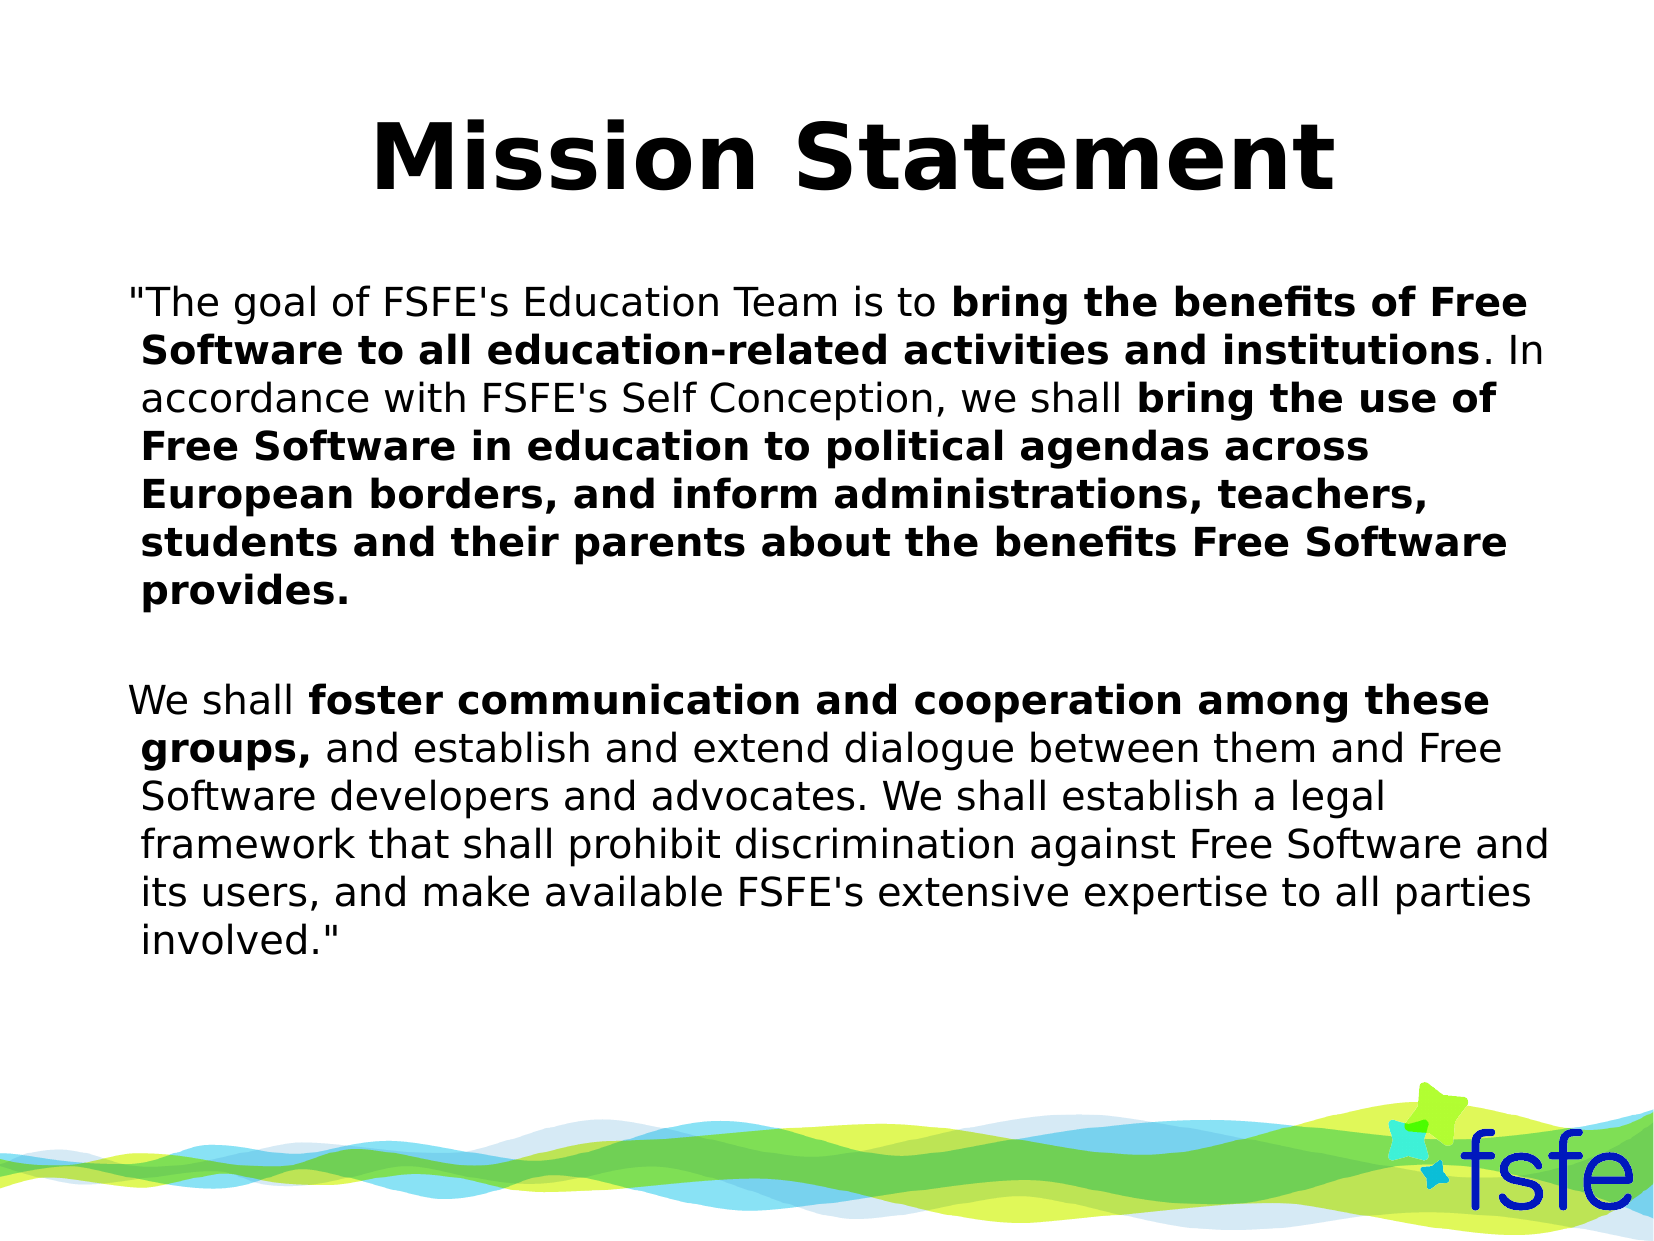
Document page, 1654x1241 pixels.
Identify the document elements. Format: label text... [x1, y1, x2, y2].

picture [0, 1081, 1654, 1241]
text_box [565, 1129, 1090, 1216]
list "The goal of FSFE's Education Team is to bring the benefits of Free Software to all education-related activities and institutions. In accordance with FSFE's Self Conception, we shall bring the use of Free Software in education to political agendas across European borders, and inform administrations, teachers, students and their parents about the benefits Free Software provides. We shall foster communication and cooperation among these groups, and establish and extend dialogue between them and Free Software developers and advocates. We shall establish a legal framework that shall prohibit discrimination against Free Software and its users, and make available FSFE's extensive expertise to all parties involved." [106, 224, 1595, 979]
text_box [82, 1129, 468, 1216]
title Mission Statement [82, 49, 1571, 257]
